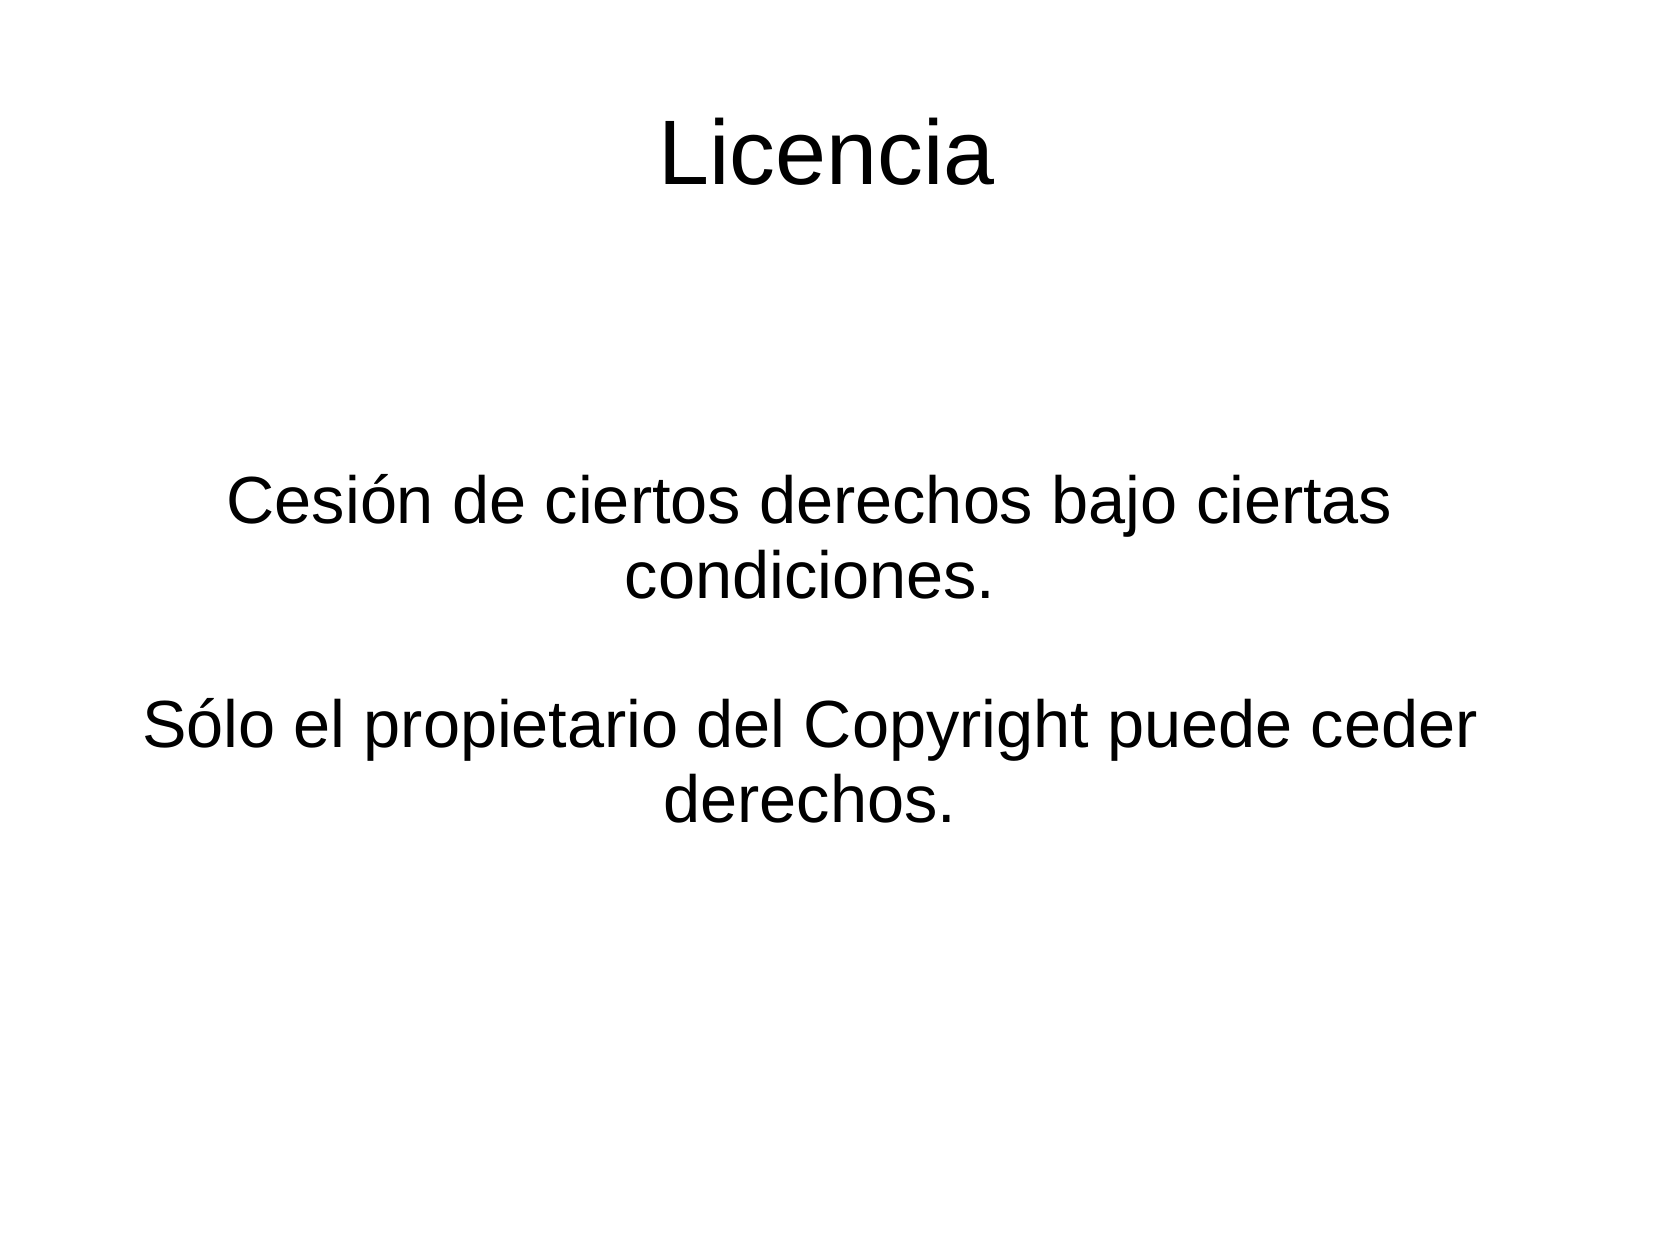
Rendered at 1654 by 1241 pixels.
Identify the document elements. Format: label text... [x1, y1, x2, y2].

title Licencia [82, 49, 1571, 257]
subtitle Cesión de ciertos derechos bajo ciertas condiciones. Sólo el propietario del Copyright puede ceder derechos. [82, 290, 1538, 1010]
